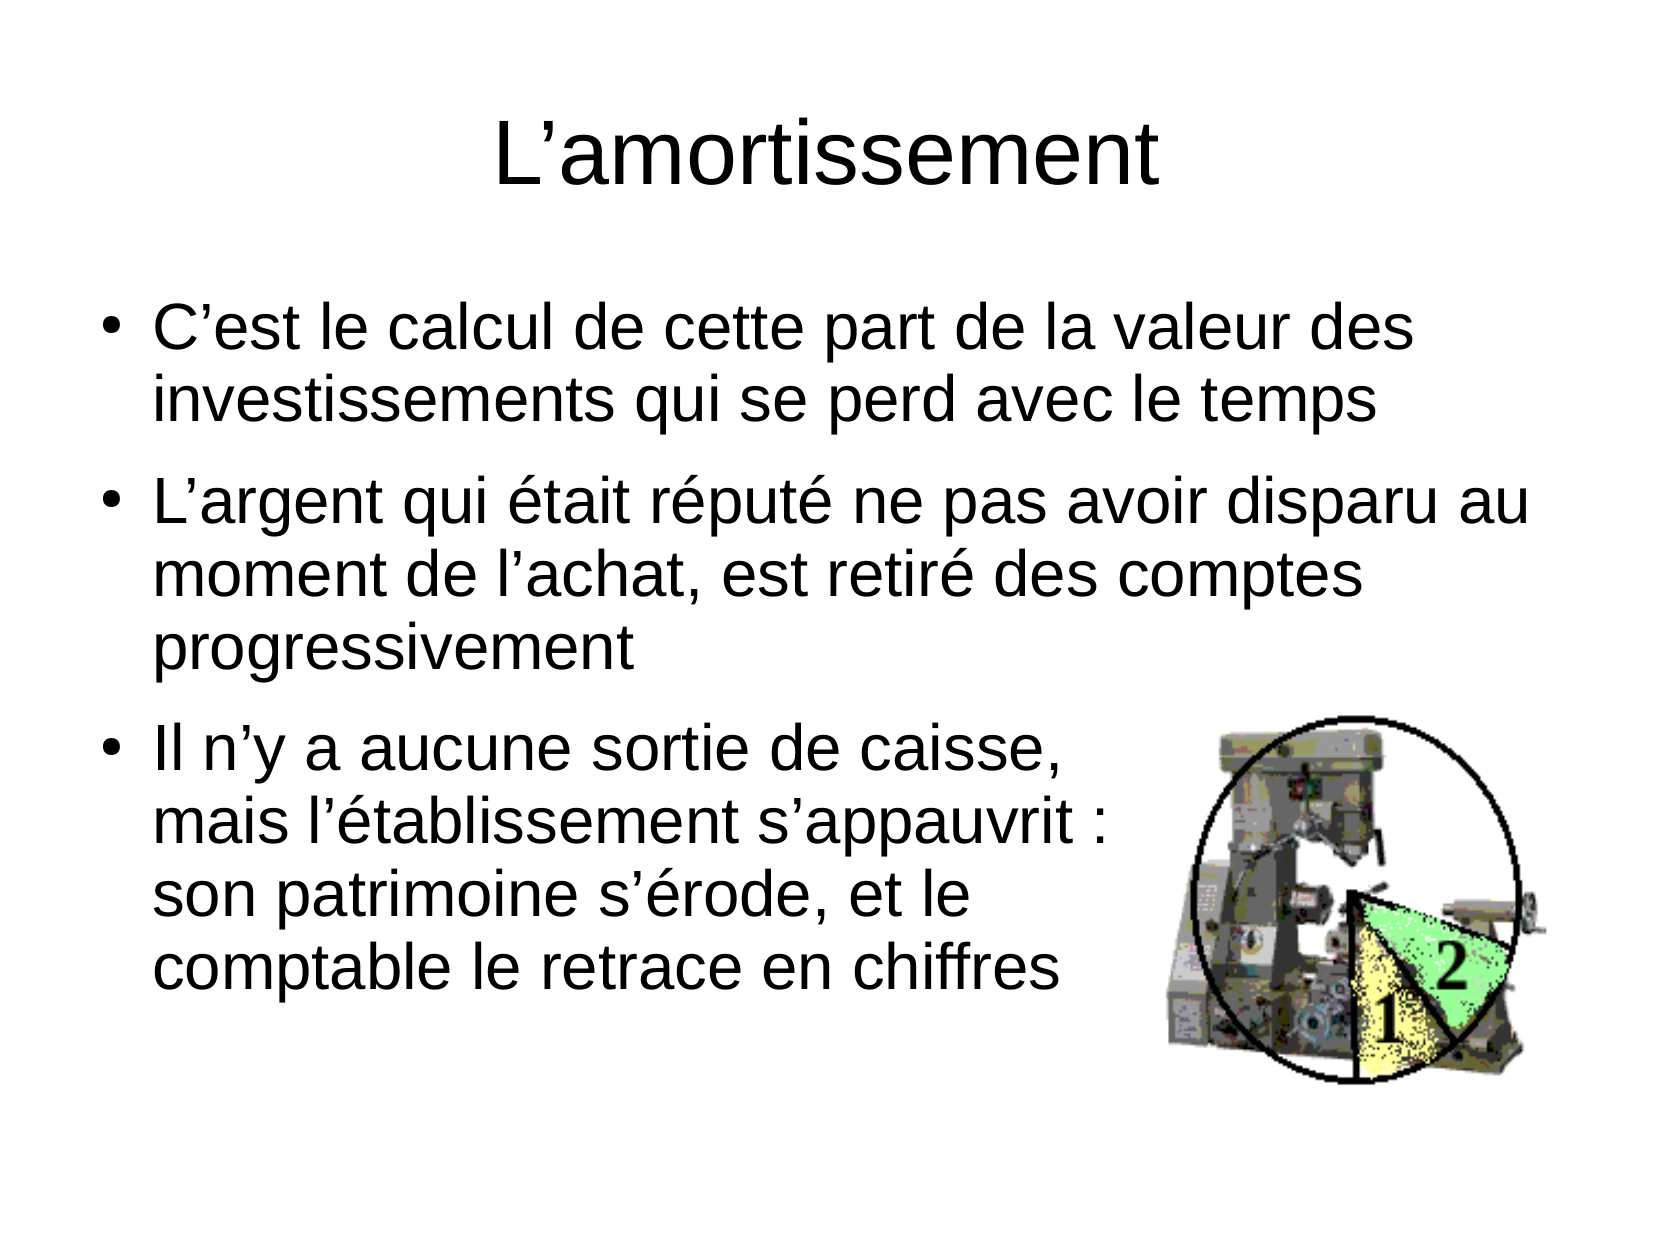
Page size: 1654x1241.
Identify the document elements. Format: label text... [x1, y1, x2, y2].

list C’est le calcul de cette part de la valeur des investissements qui se perd avec le temps L’argent qui était réputé ne pas avoir disparu au moment de l’achat, est retiré des comptes progressivement Il n’y a aucune sortie de caisse, mais l’établissement s’appauvrit : son patrimoine s’érode, et le comptable le retrace en chiffres [82, 290, 1571, 1010]
title L’amortissement [82, 49, 1571, 257]
picture [1145, 684, 1560, 1099]
